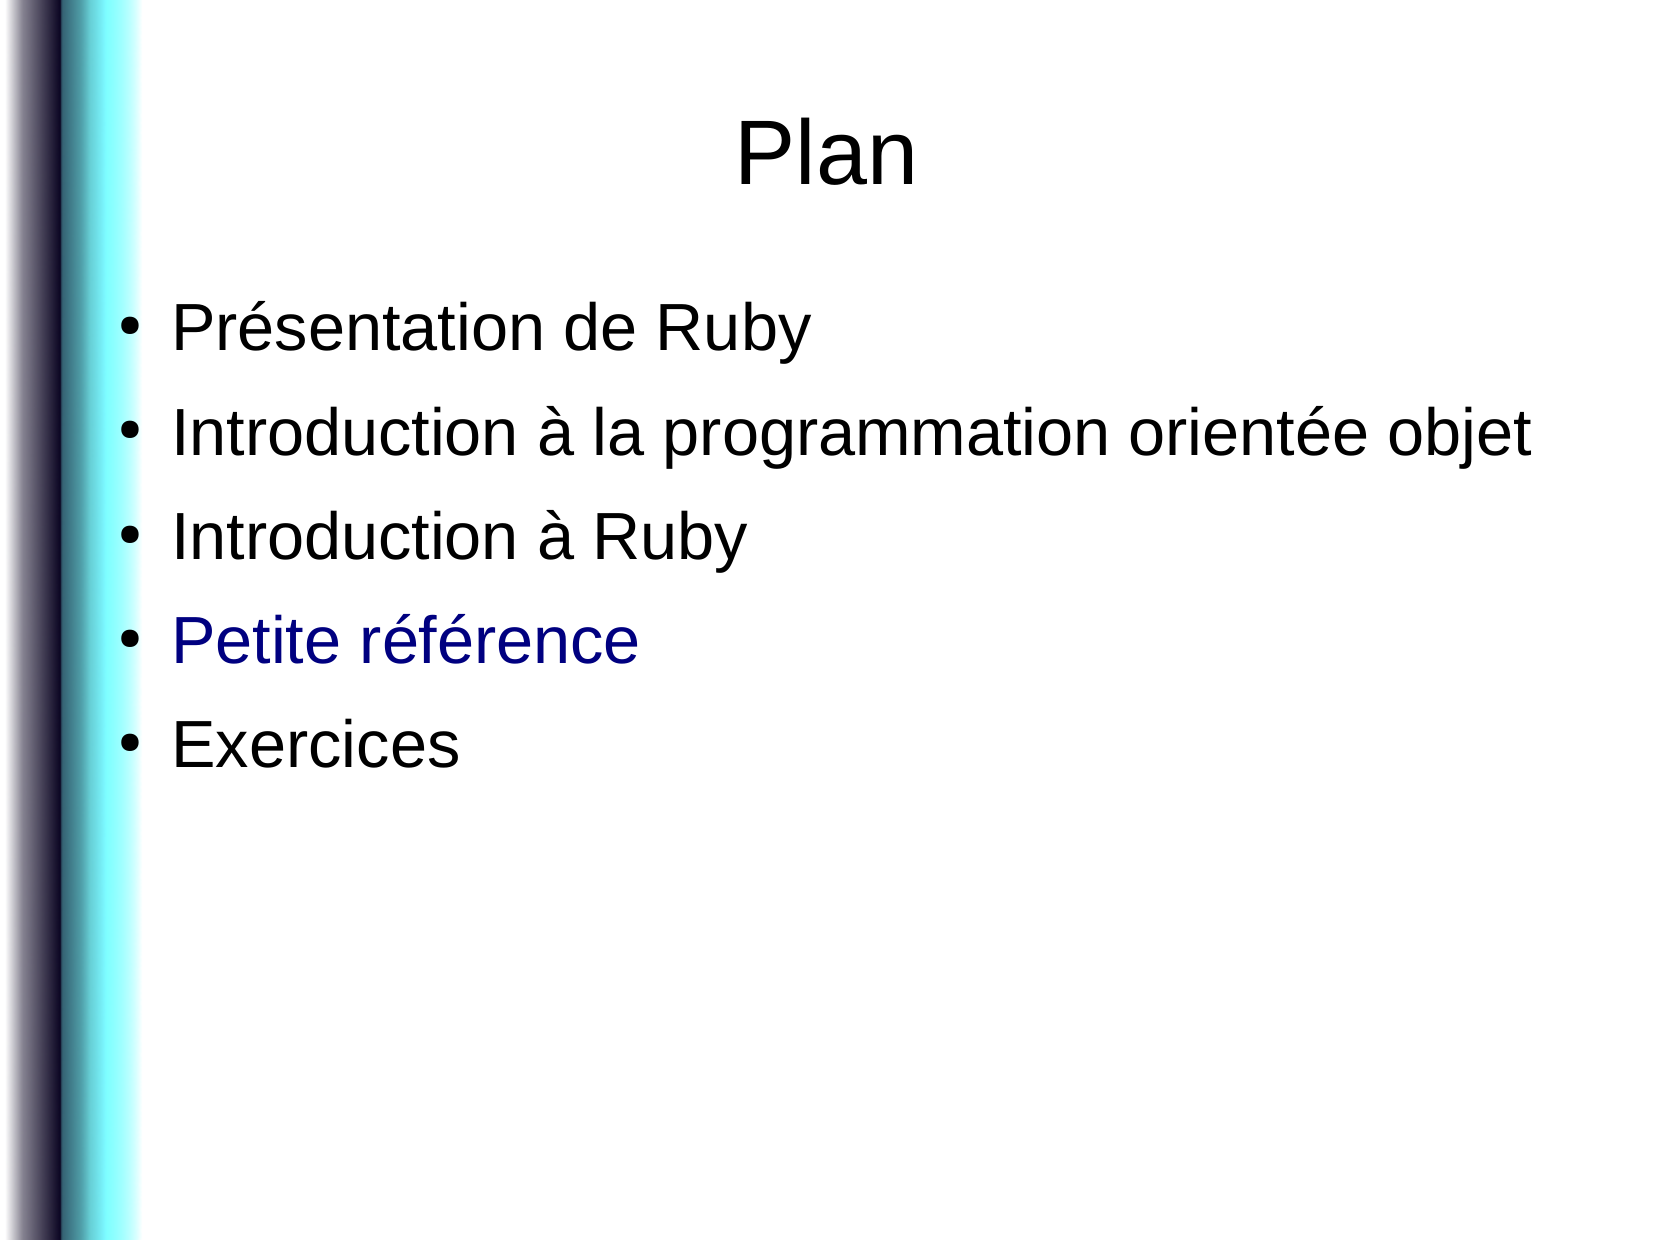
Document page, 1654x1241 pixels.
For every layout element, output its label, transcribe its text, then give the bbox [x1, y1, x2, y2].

title Plan [82, 49, 1571, 257]
picture [0, 0, 1654, 1240]
list Présentation de Ruby Introduction à la programmation orientée objet Introduction à Ruby Petite référence Exercices [82, 290, 1571, 1109]
